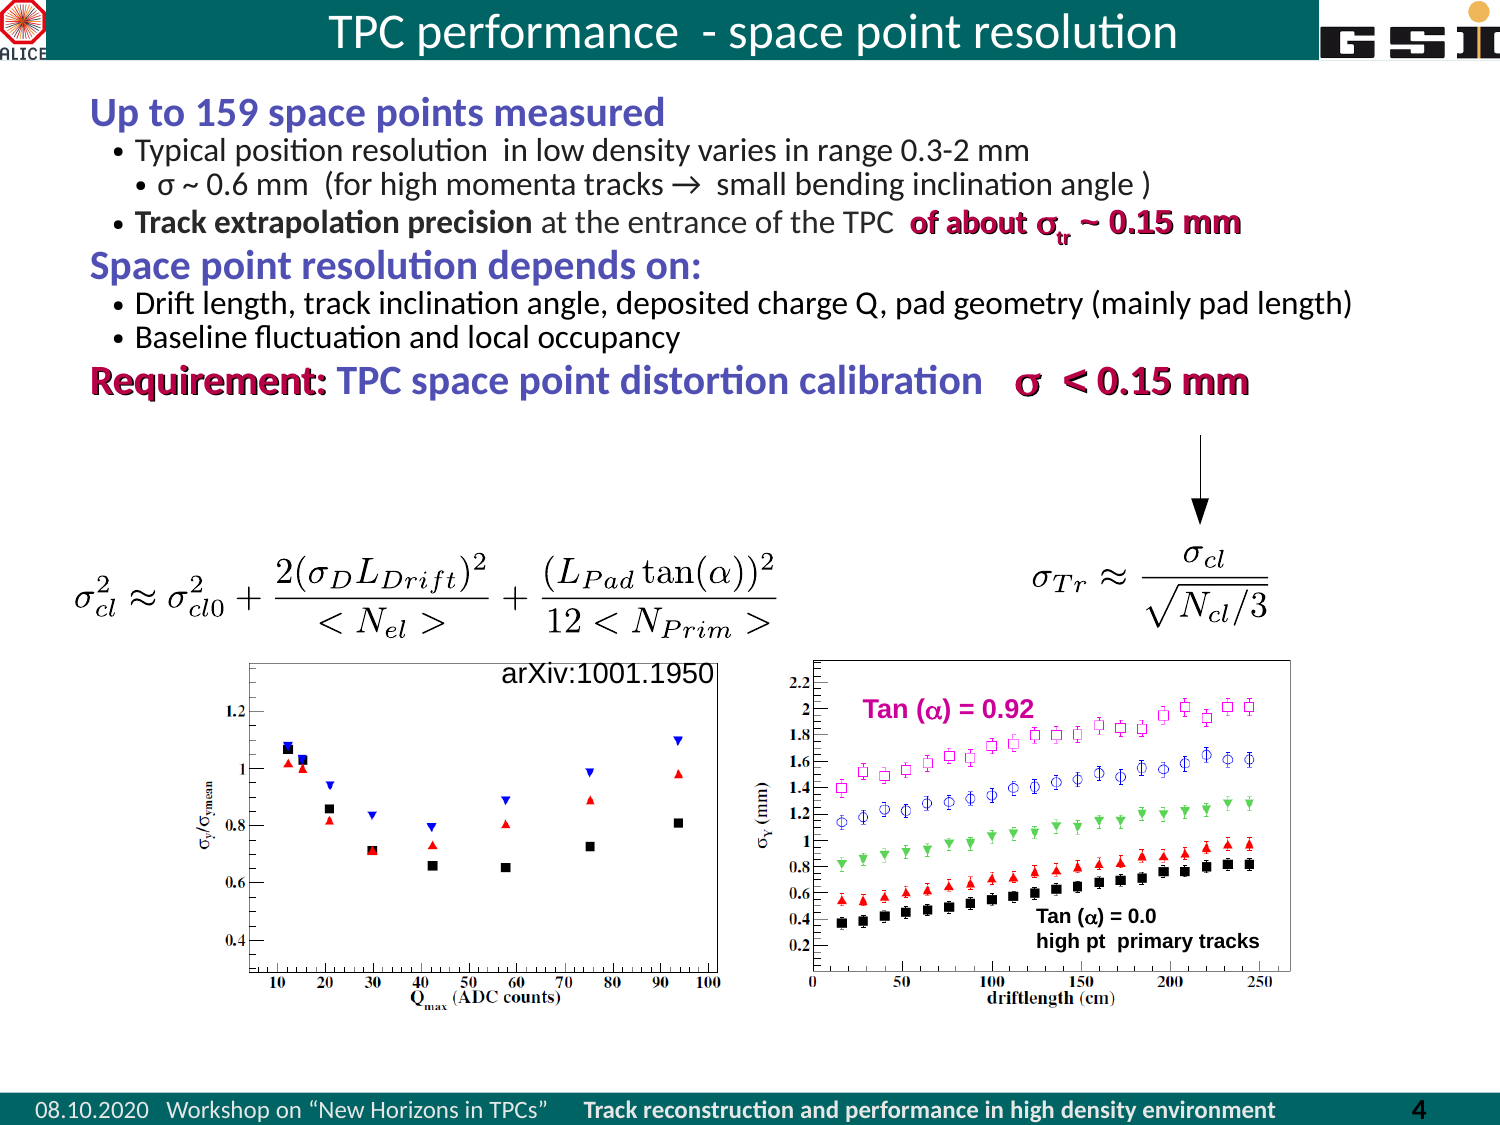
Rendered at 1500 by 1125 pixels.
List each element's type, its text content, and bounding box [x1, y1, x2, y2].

text_box [73, 552, 777, 639]
text_box Up to 159 space points measured Typical position resolution in low density varies in range 0.3-2 mm σ ~ 0.6 mm (for high momenta tracks → small bending inclination angle ) Track extrapolation precision at the entrance of the TPC of about str ~ 0.15 mm Space point resolution depends on: Drift length, track inclination angle, deposited charge Q, pad geometry (mainly pad length) Baseline fluctuation and local occupancy Requirement: TPC space point distortion calibration s < 0.15 mm [75, 87, 1424, 568]
text_box Tan () = 0.92 [838, 684, 1060, 733]
picture [183, 649, 1297, 1010]
text_box [1031, 546, 1269, 628]
text_box arXiv:1001.1950 [411, 649, 730, 697]
picture [0, 0, 46, 60]
text_box TPC performance - space point resolution [64, 0, 1426, 64]
picture [1426, 0, 1500, 60]
text_box Tan () = 0.0 high pt primary tracks [1014, 895, 1301, 961]
